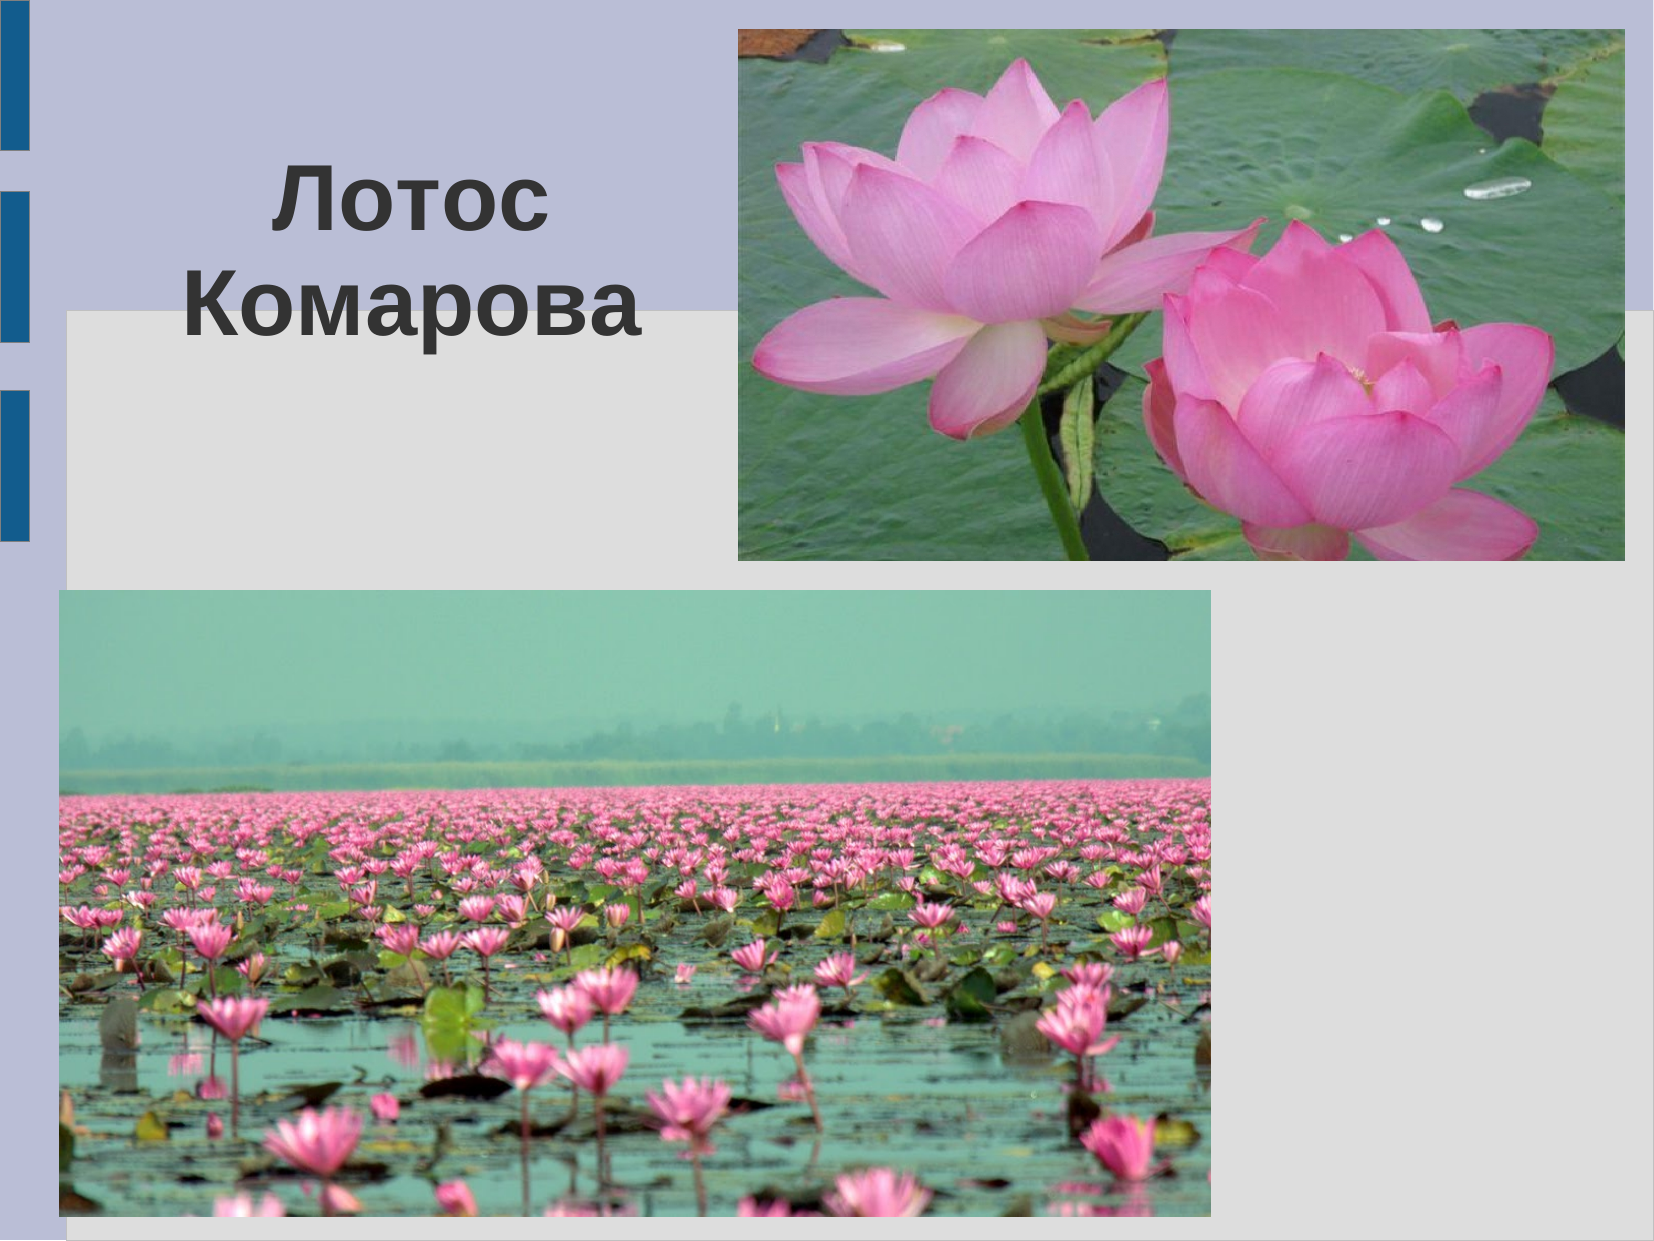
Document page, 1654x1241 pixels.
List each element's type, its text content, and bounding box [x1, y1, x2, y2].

picture [59, 590, 1211, 1217]
picture [738, 29, 1625, 562]
title Лотос Комарова [59, 87, 738, 414]
